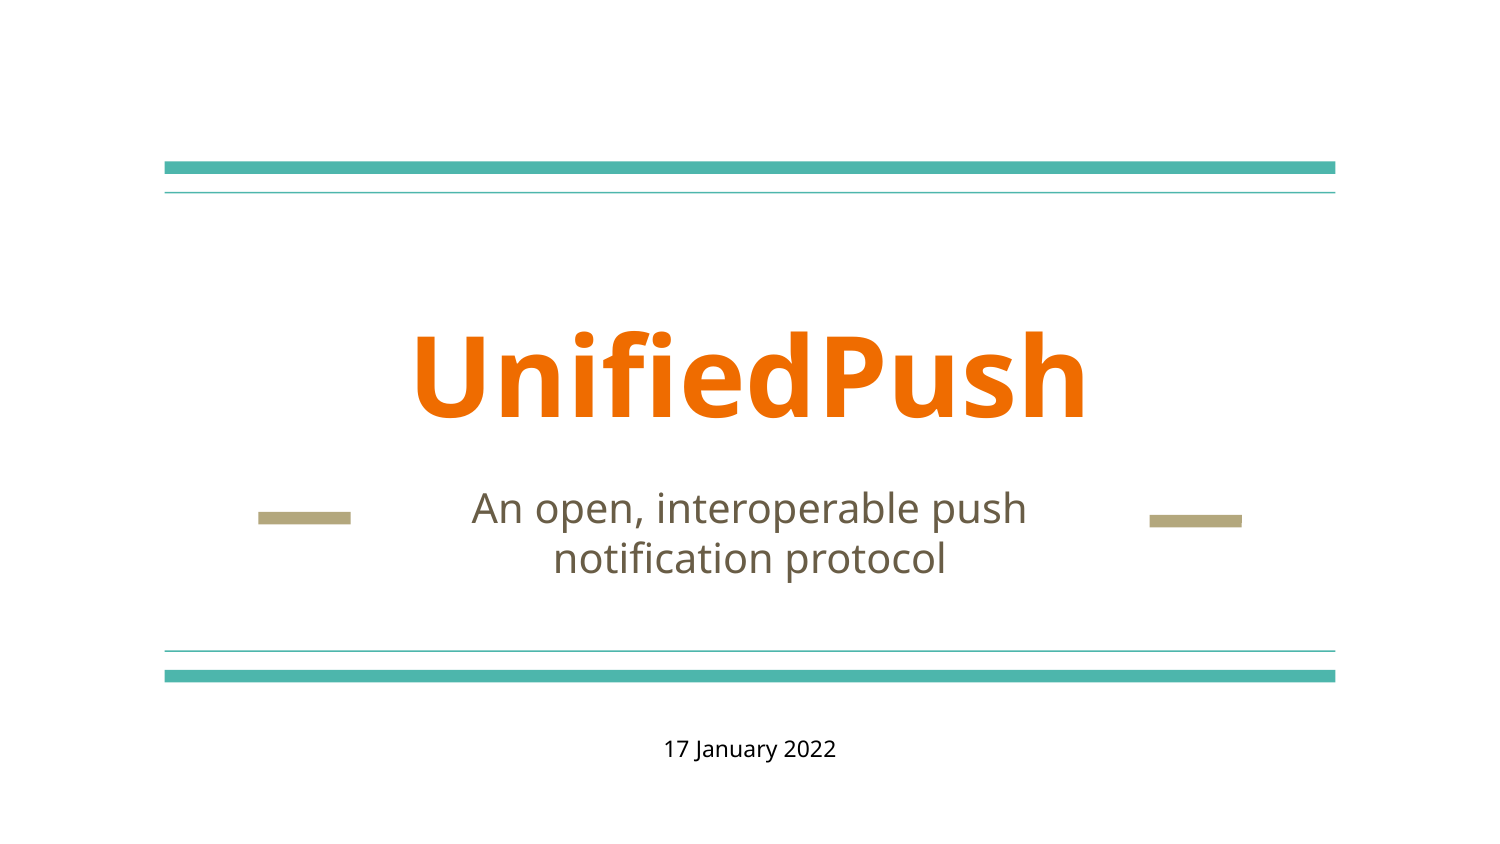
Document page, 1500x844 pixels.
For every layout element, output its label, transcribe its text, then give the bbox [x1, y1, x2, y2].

subtitle An open, interoperable push notification protocol [350, 467, 1150, 598]
title UnifiedPush [164, 287, 1336, 456]
text_box 17 January 2022 [540, 719, 960, 778]
